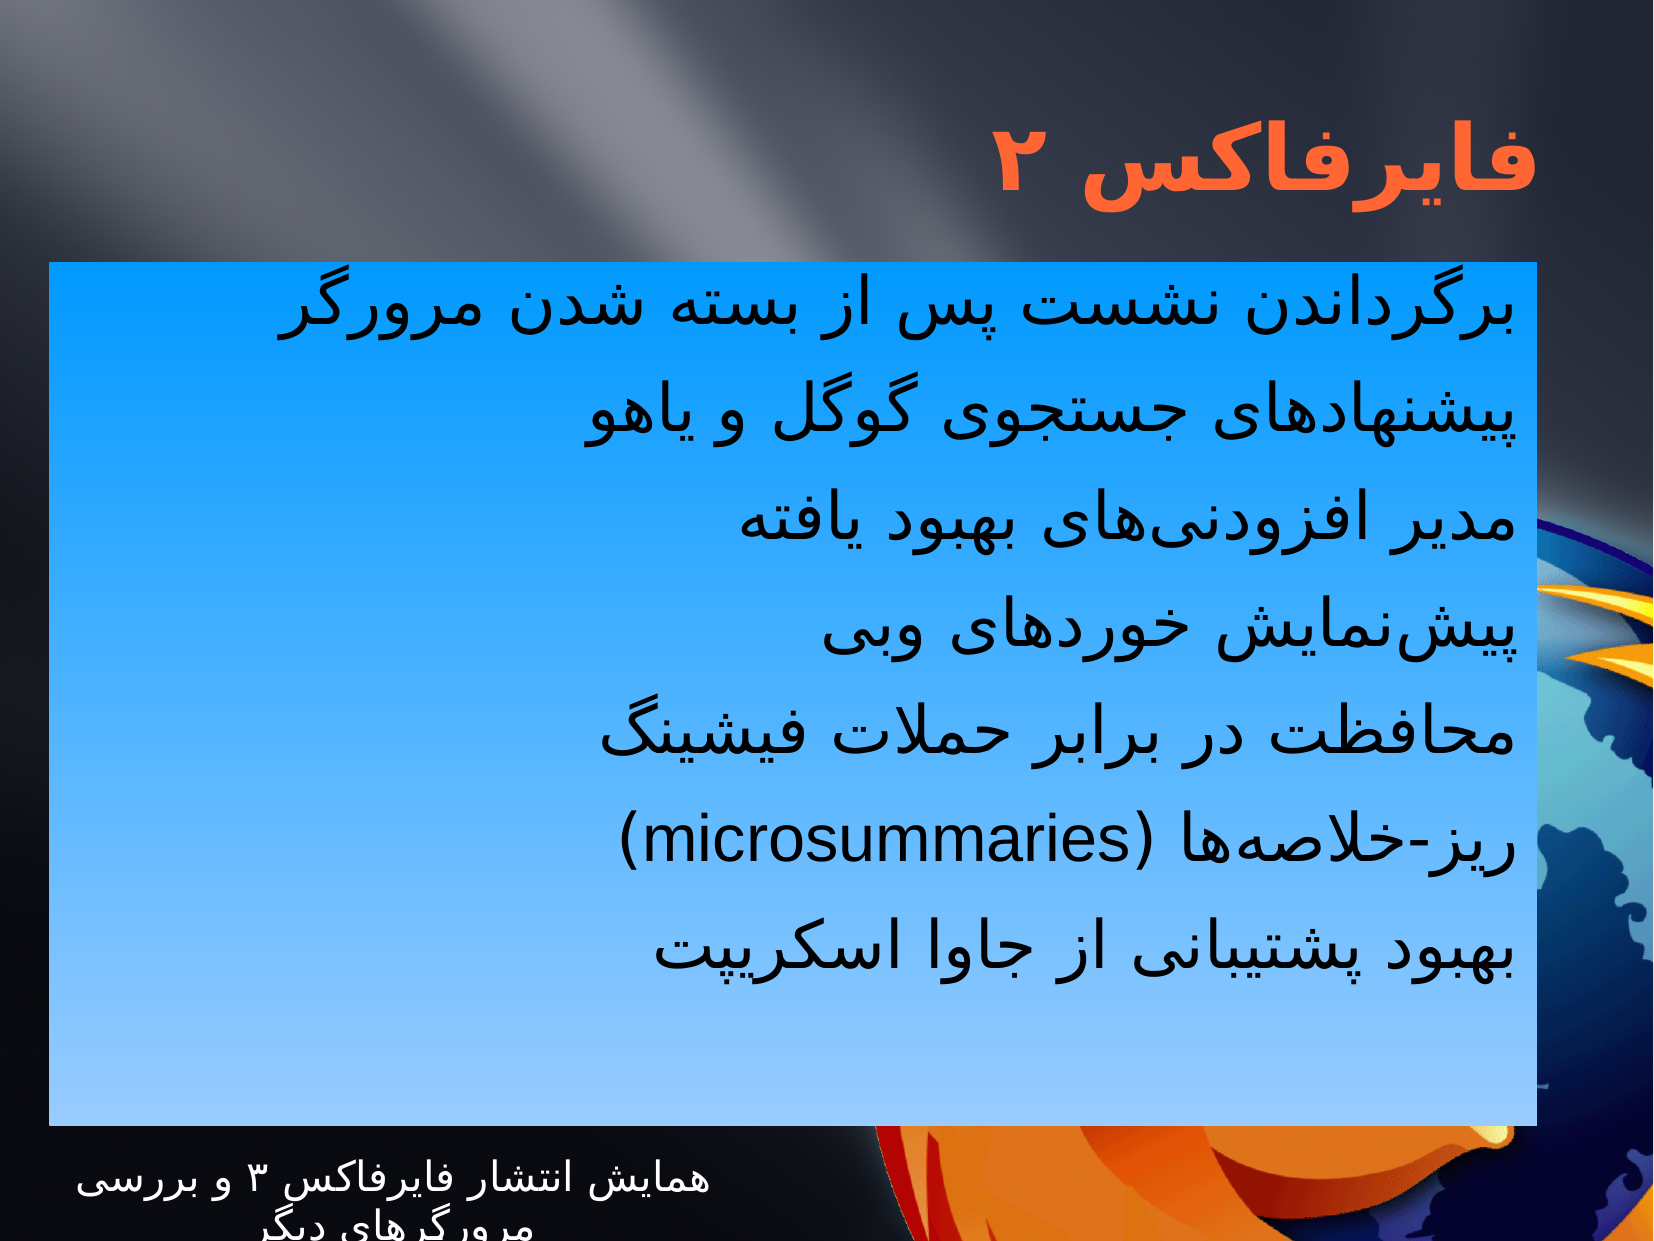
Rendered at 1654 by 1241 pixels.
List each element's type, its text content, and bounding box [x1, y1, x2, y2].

title فایرفاکس ۲ [149, 55, 1575, 263]
list برگرداندن نشست پس از بسته شدن مرورگر پیشنهادهای جستجوی گوگل و یاهو مدیر افزودنی‌های بهبود یافته پیش‌نمایش خوردهای وبی محافظت در برابر حملات فیشینگ ریز-خلاصه‌ها (microsummaries) بهبود پشتیبانی از جاوا اسکریپت [49, 262, 1537, 1126]
picture [521, 1231, 528, 1237]
picture [0, 0, 1654, 1241]
